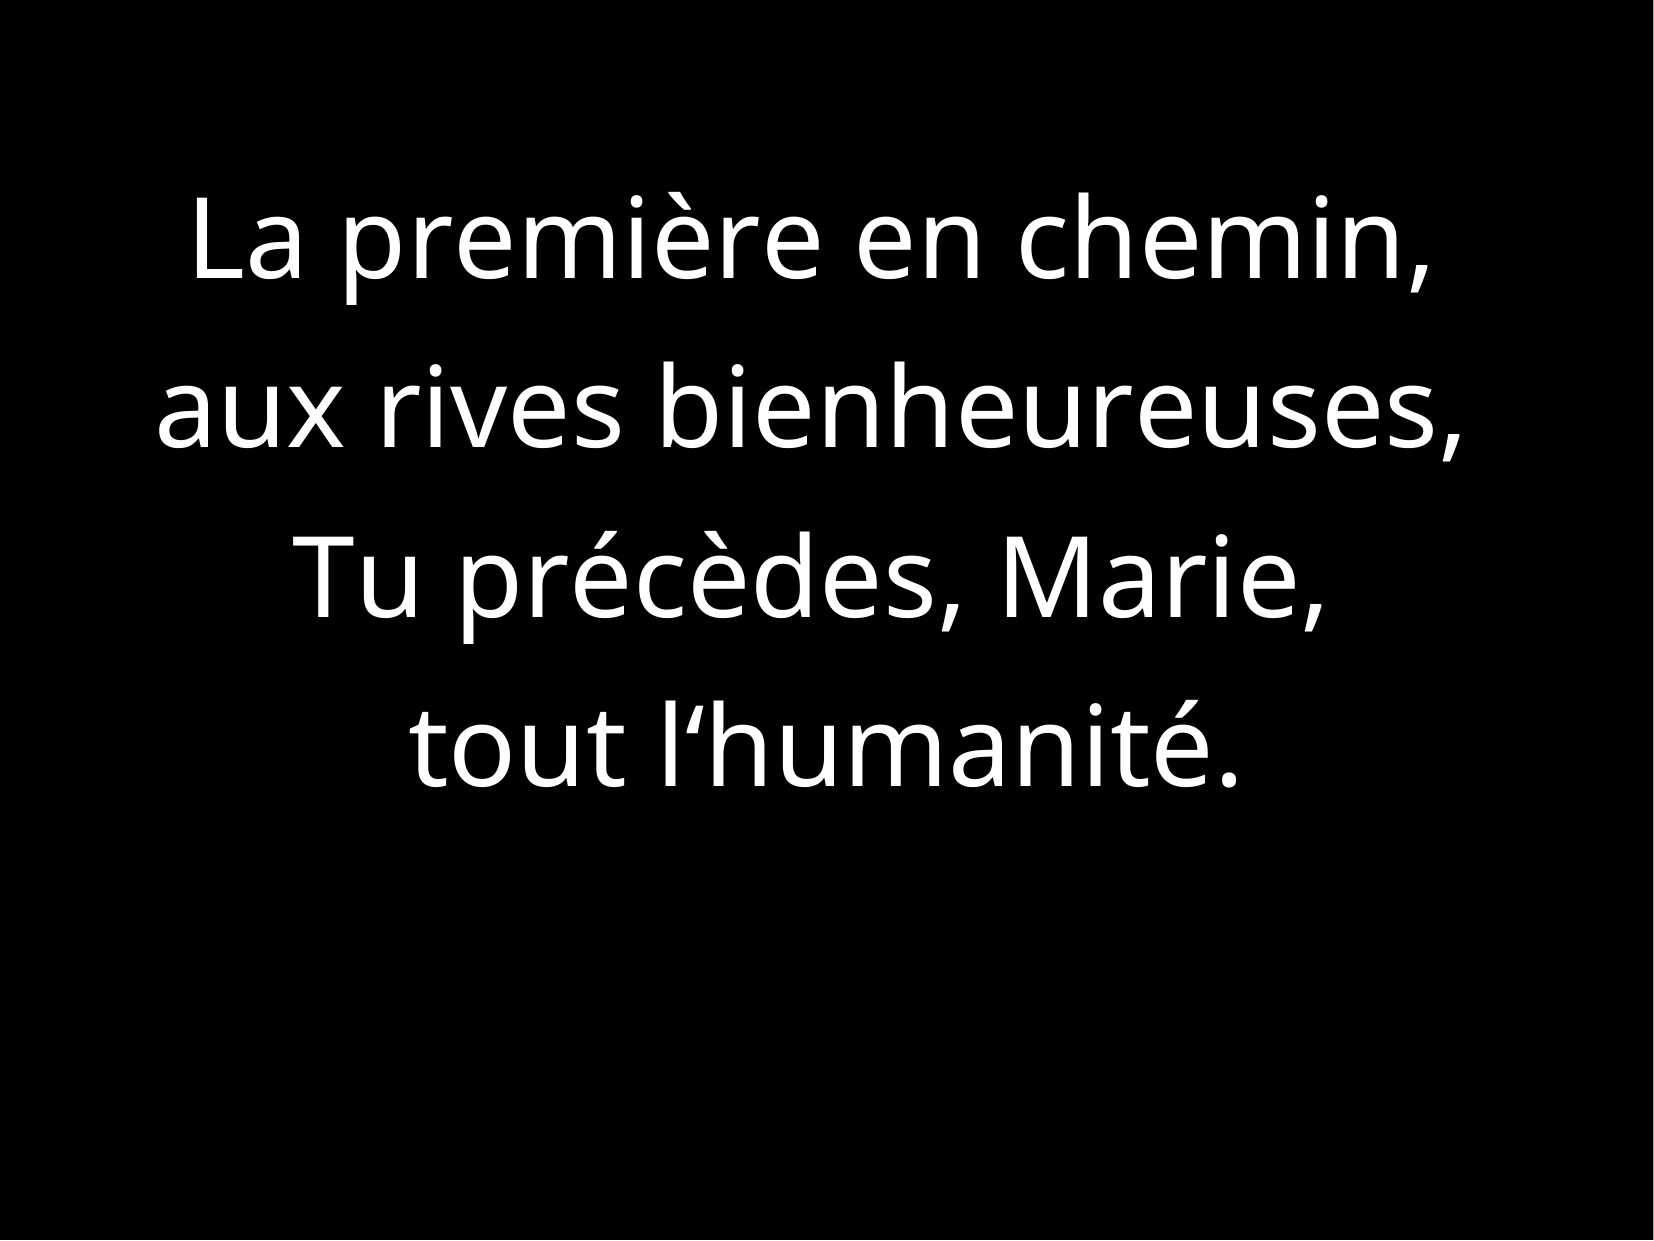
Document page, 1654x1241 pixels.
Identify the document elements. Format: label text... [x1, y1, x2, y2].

list La première en chemin, aux rives bienheureuses, Tu précèdes, Marie, tout l‘humanité. [82, 99, 1571, 1108]
